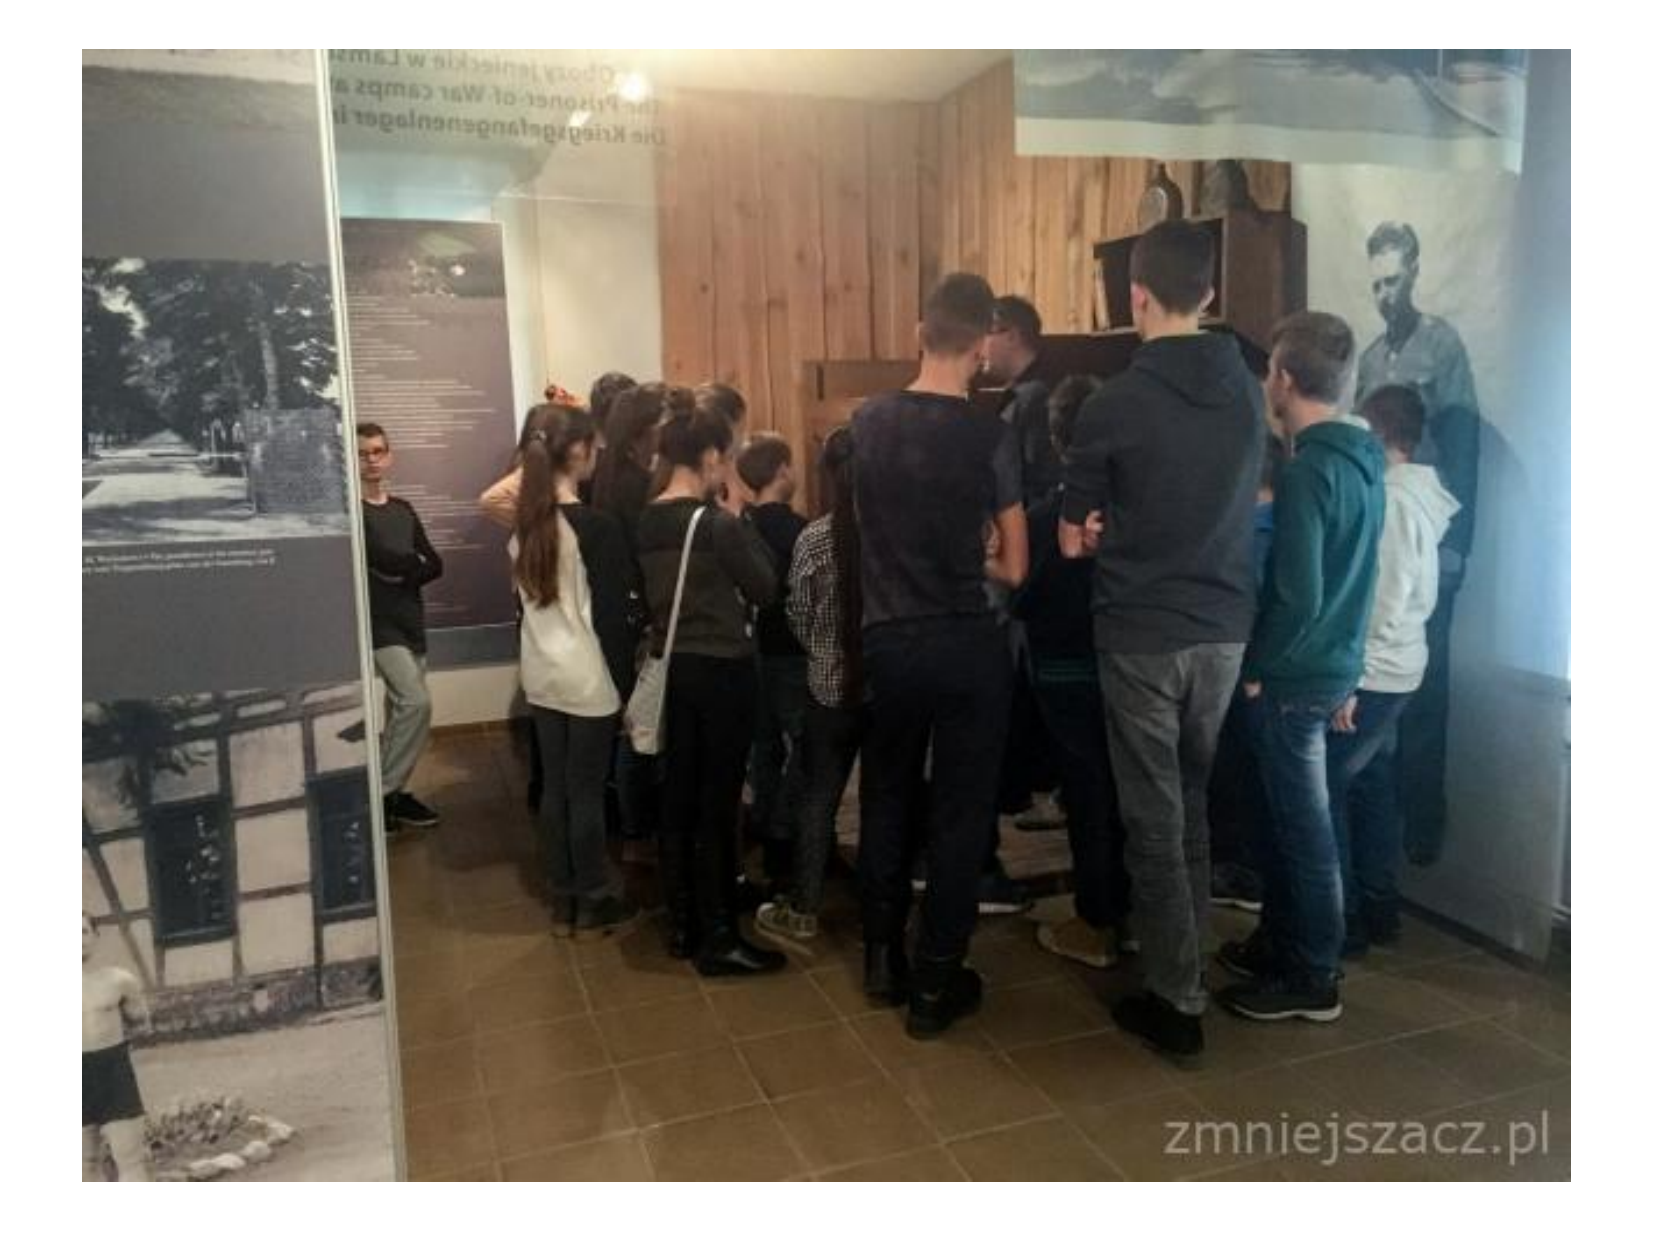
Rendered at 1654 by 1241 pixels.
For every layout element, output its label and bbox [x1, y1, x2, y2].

picture [82, 49, 1571, 1182]
